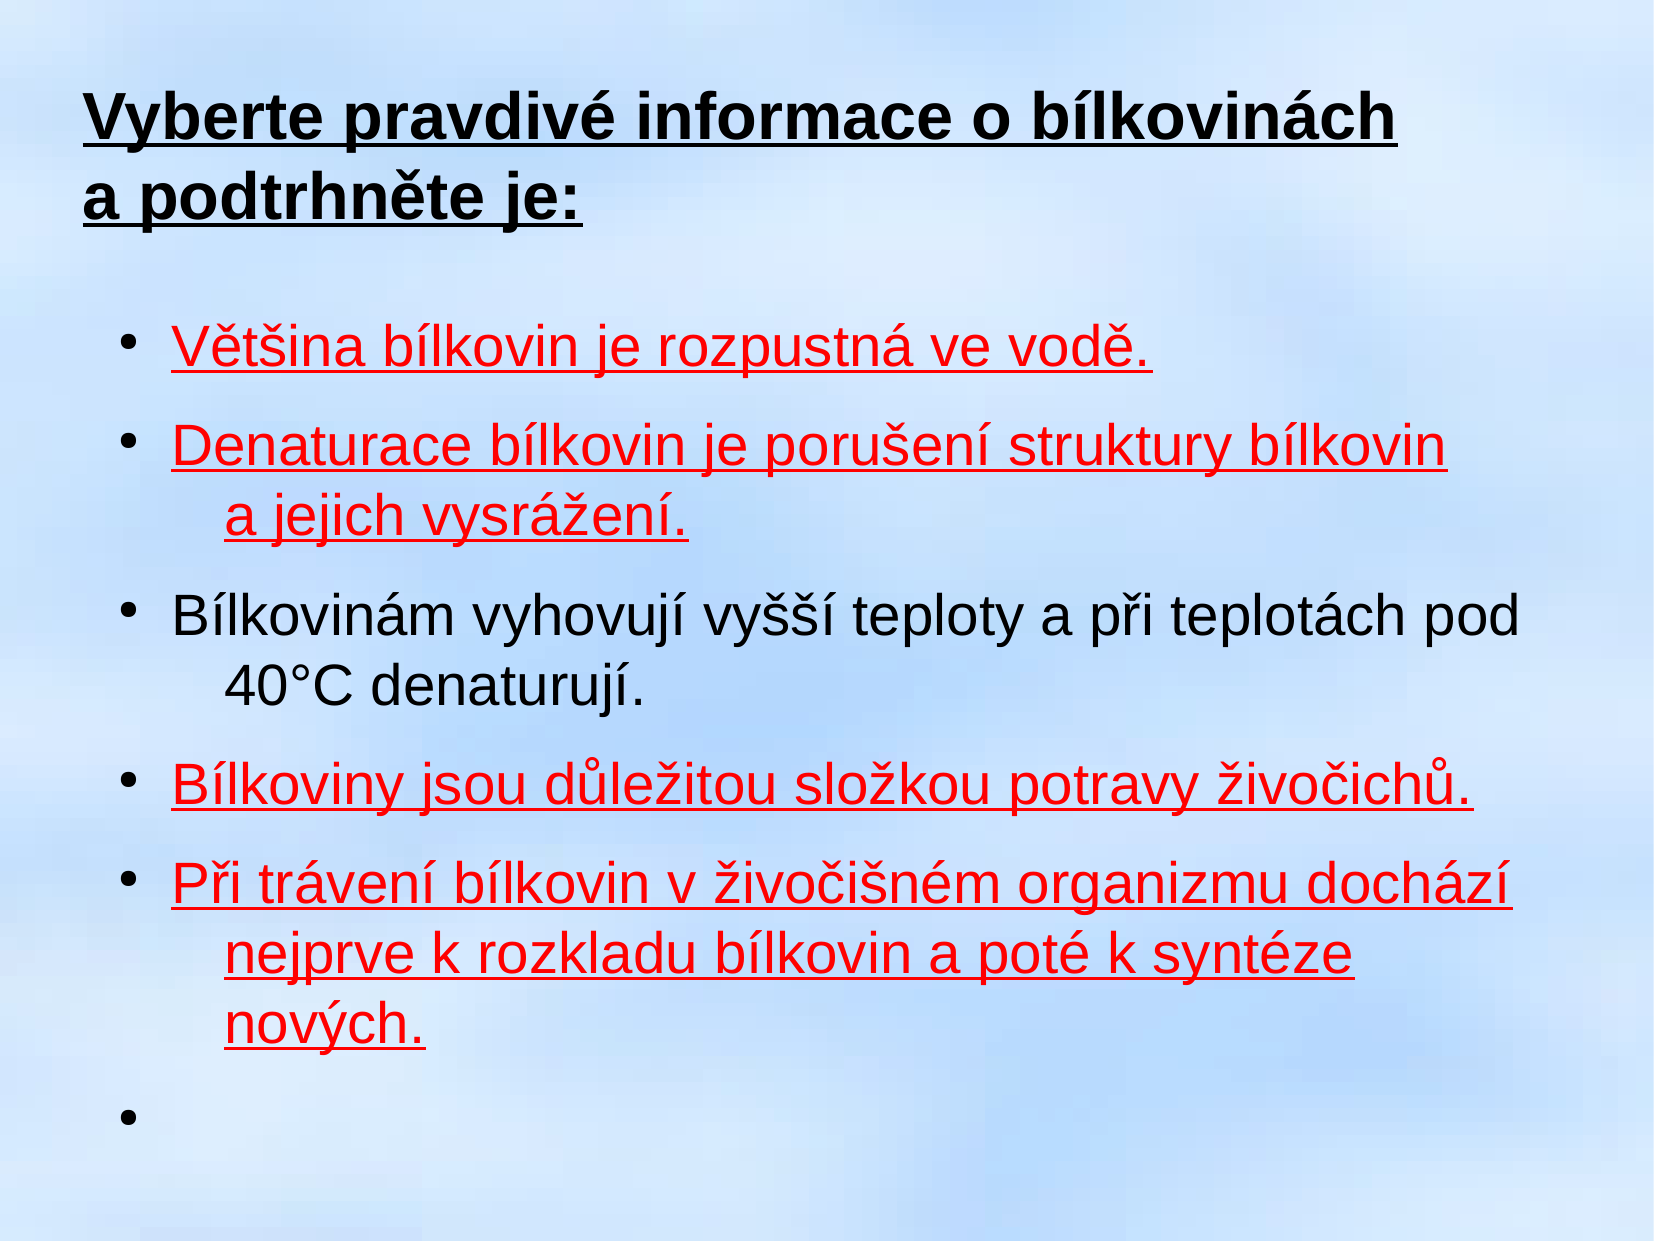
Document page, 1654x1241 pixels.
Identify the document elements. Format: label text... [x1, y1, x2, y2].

title Vyberte pravdivé informace o bílkovinách a podtrhněte je: [82, 49, 1571, 257]
list Většina bílkovin je rozpustná ve vodě. Denaturace bílkovin je porušení struktury bílkovin a jejich vysrážení. Bílkovinám vyhovují vyšší teploty a při teplotách pod 40°C denaturují. Bílkoviny jsou důležitou složkou potravy živočichů. Při trávení bílkovin v živočišném organizmu dochází nejprve k rozkladu bílkovin a poté k syntéze nových. [82, 308, 1571, 1127]
